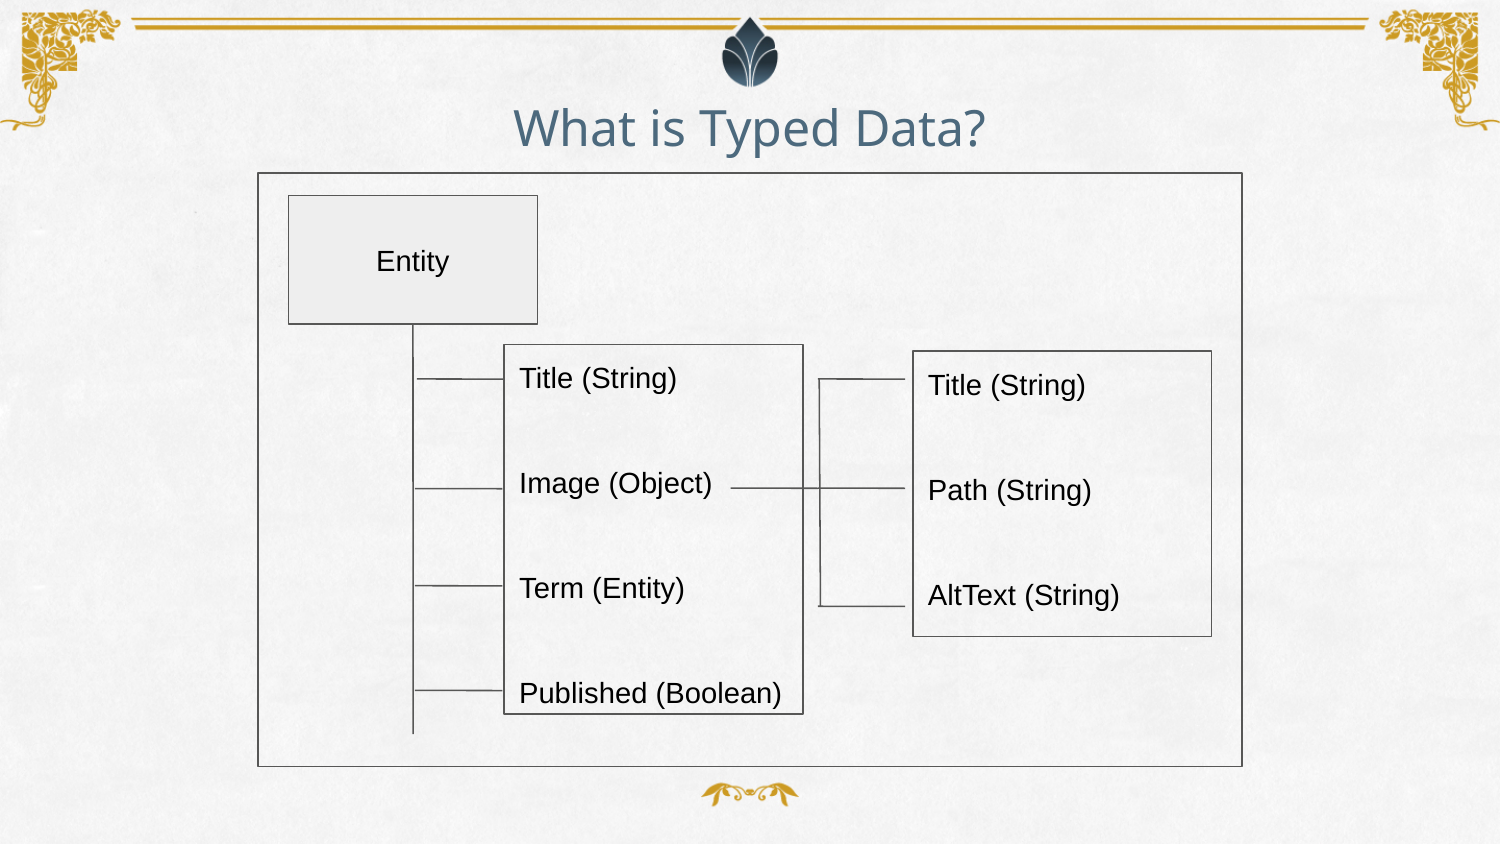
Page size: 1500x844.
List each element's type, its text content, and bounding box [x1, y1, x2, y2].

text_box Title (String) Path (String) AltText (String) [912, 350, 1212, 637]
text_box Title (String) Image (Object) Term (Entity) Published (Boolean) [504, 344, 803, 714]
text_box Entity [288, 195, 538, 325]
text_box What is Typed Data? [393, 81, 1107, 161]
picture [0, 0, 1500, 844]
